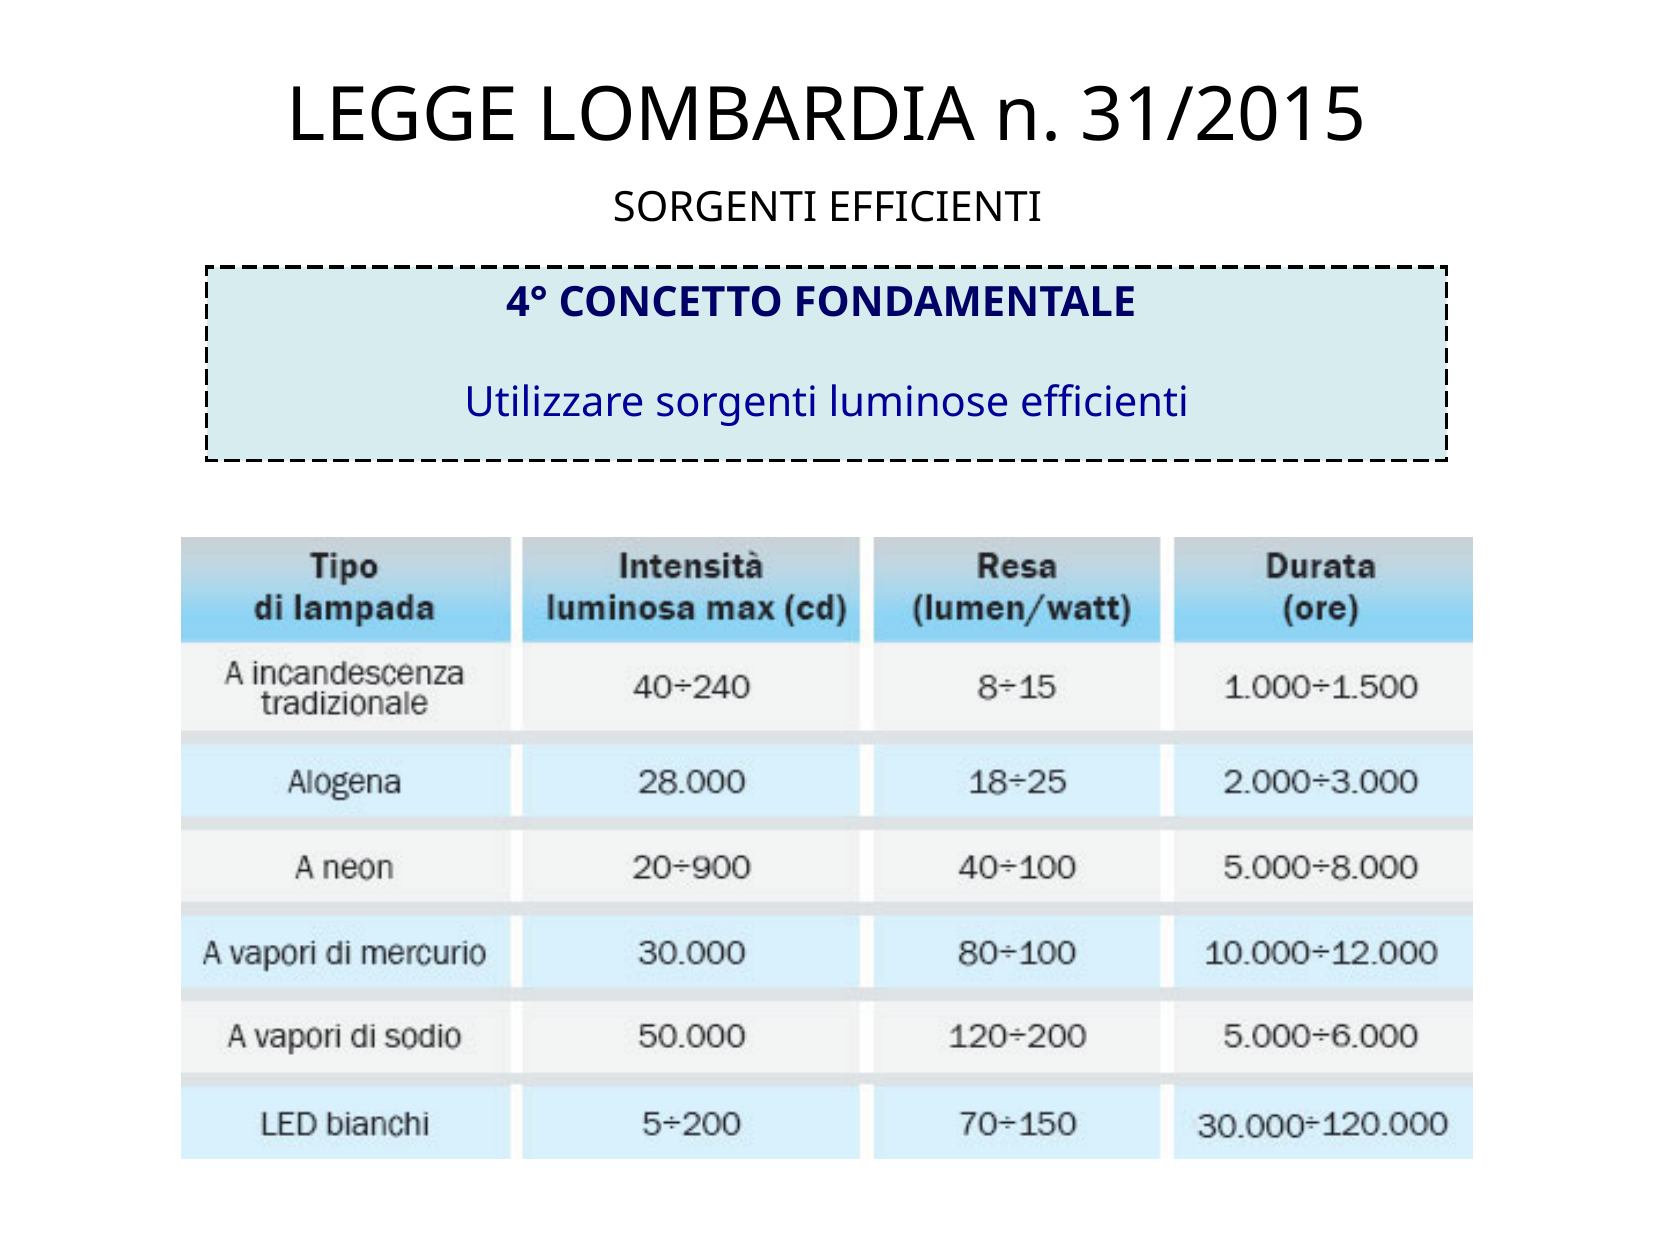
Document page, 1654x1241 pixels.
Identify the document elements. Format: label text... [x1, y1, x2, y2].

title LEGGE LOMBARDIA n. 31/2015 [124, 44, 1530, 176]
picture [181, 537, 1473, 1159]
text_box 4° CONCETTO FONDAMENTALE Utilizzare sorgenti luminose efficienti [206, 267, 1447, 461]
text_box SORGENTI EFFICIENTI [297, 172, 1359, 238]
